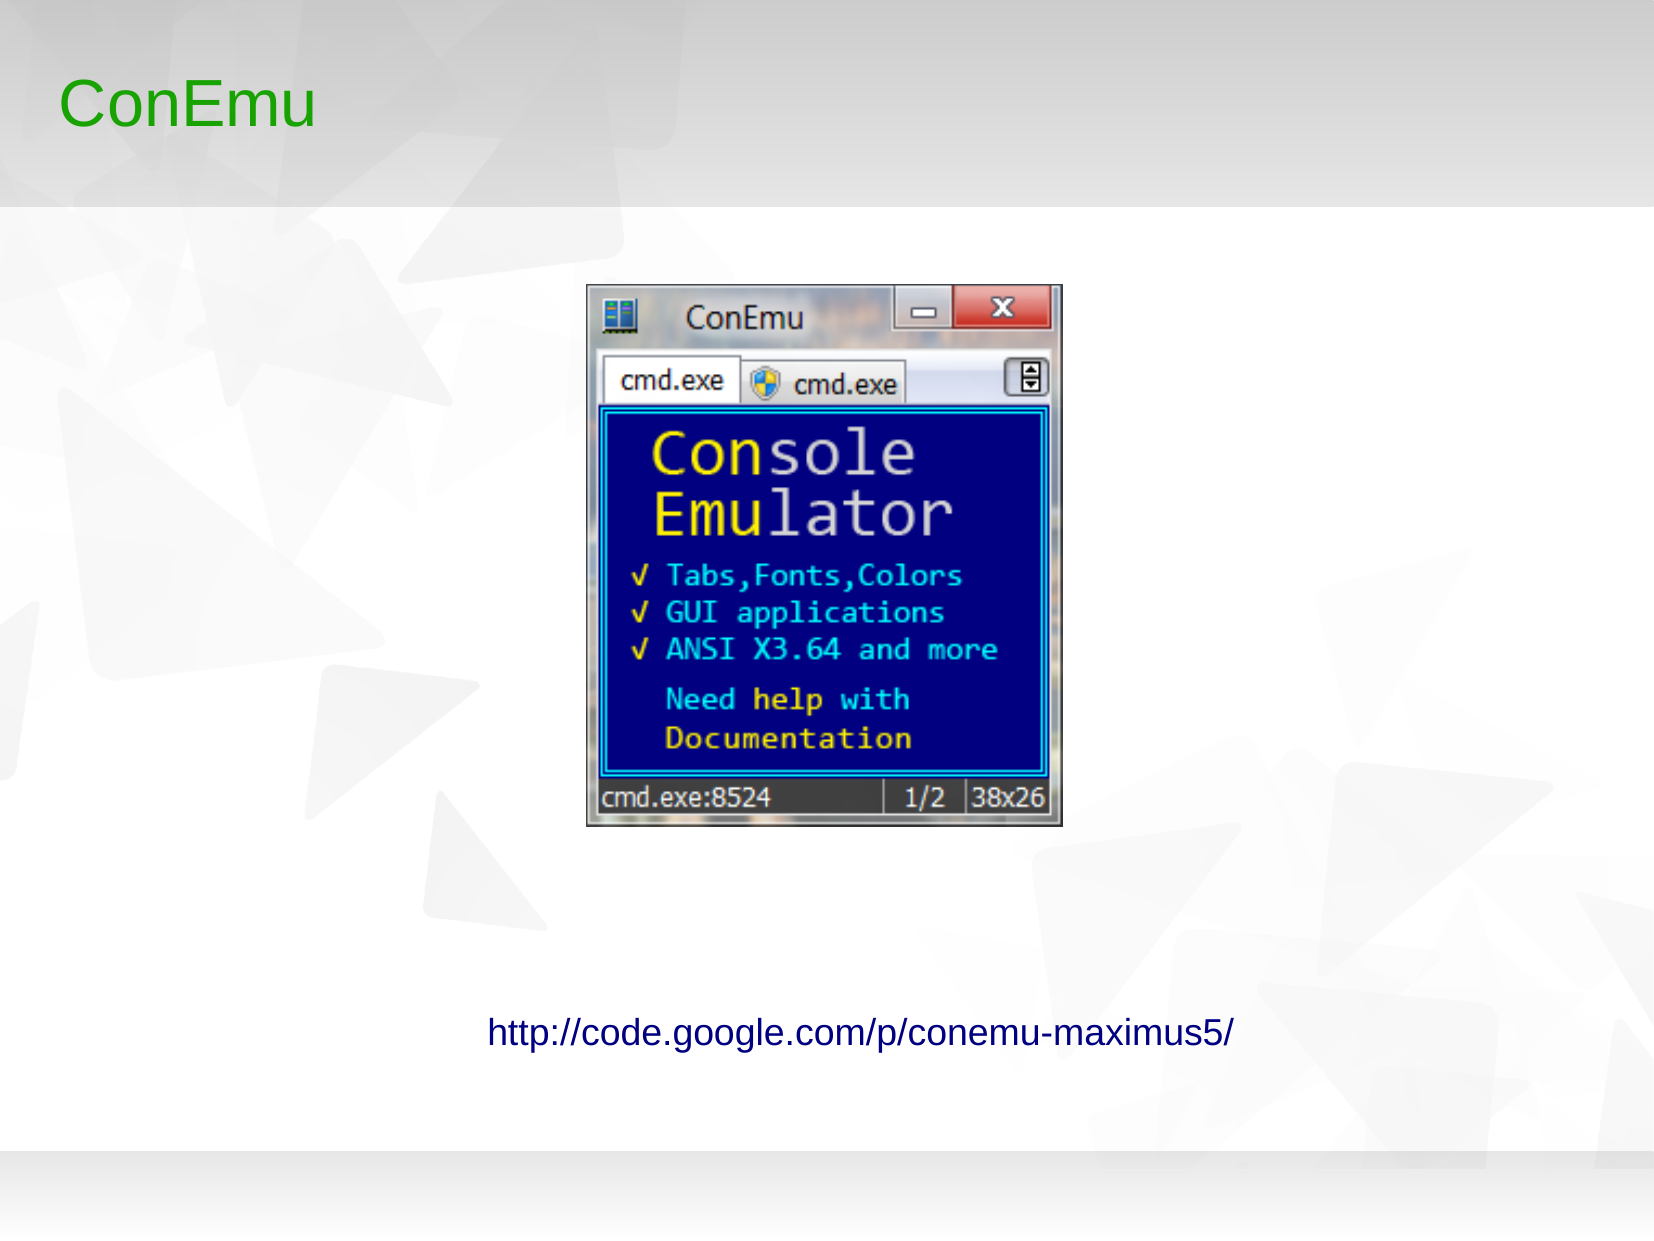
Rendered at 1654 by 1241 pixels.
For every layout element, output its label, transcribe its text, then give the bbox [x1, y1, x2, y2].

text_box http://code.google.com/p/conemu-maximus5/ [472, 1003, 1536, 1061]
title ConEmu [59, 29, 1595, 178]
picture [0, 0, 1654, 1169]
